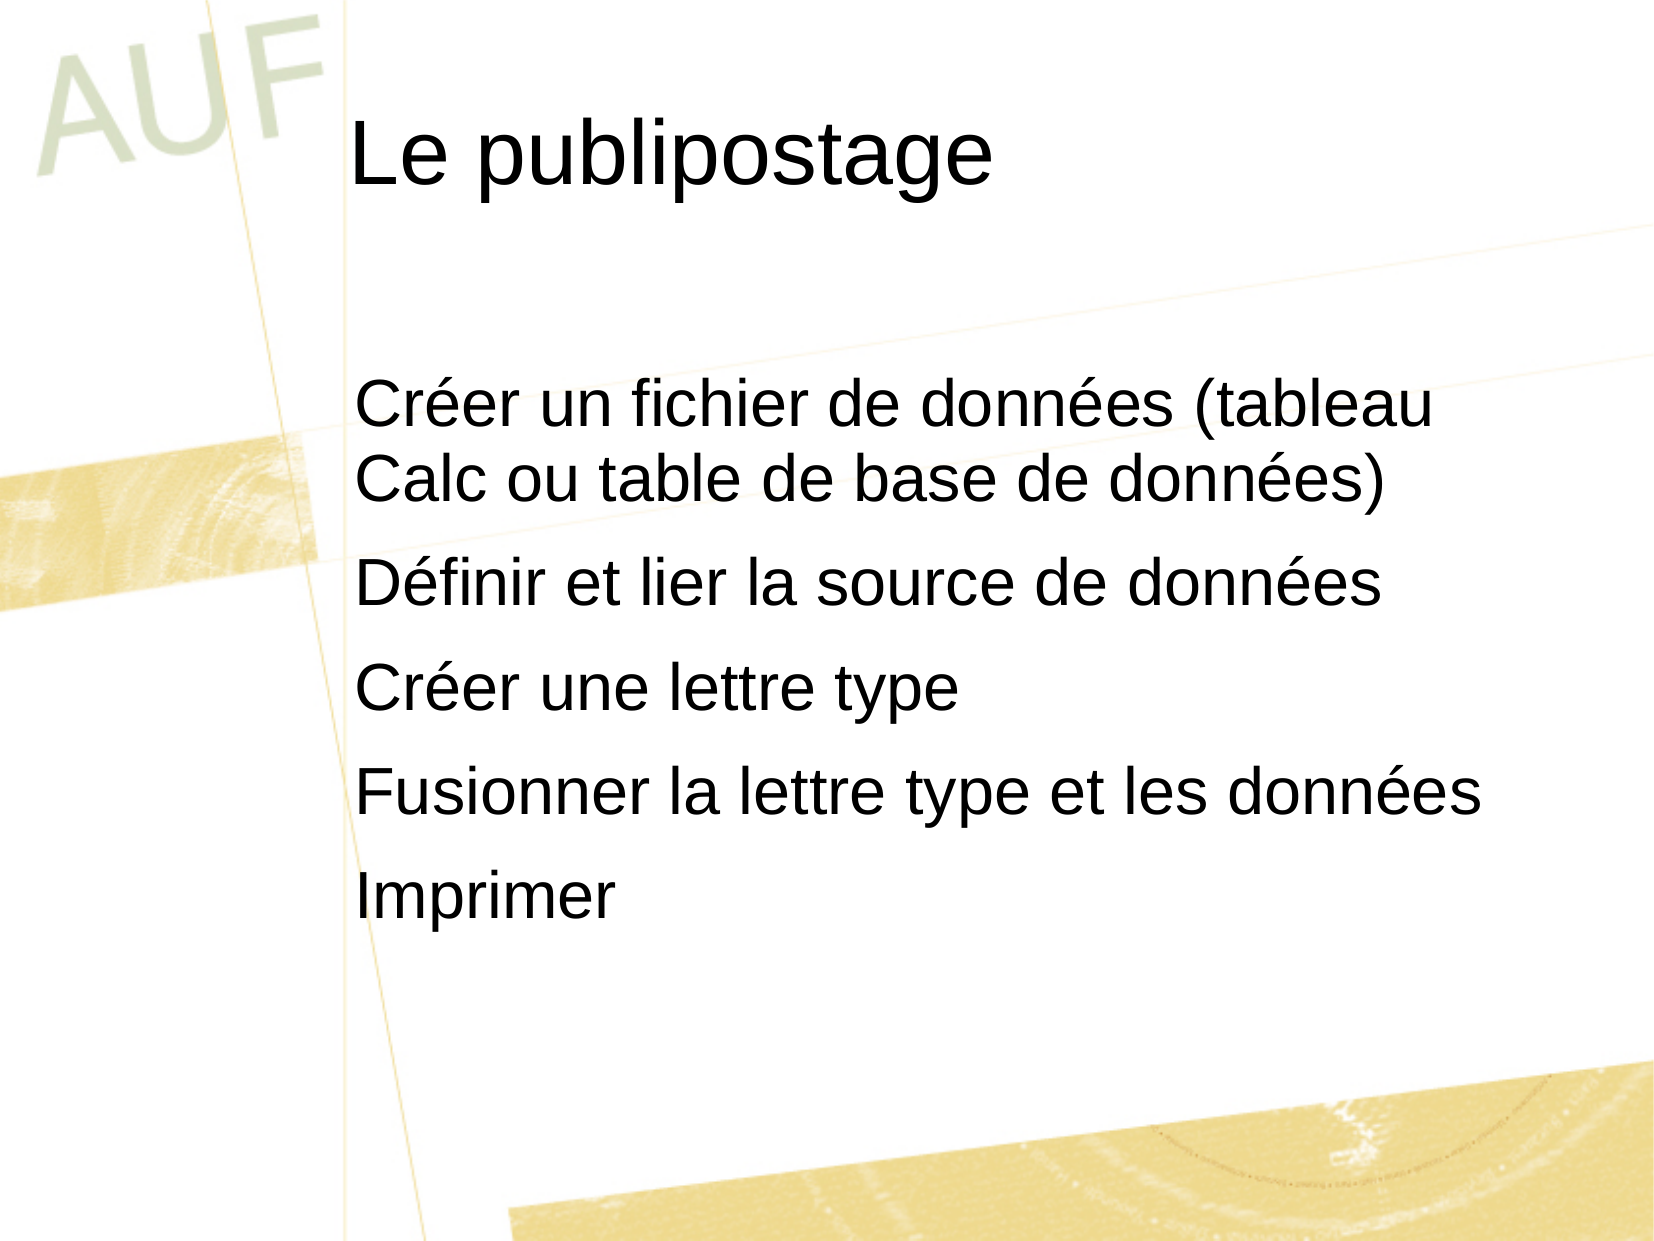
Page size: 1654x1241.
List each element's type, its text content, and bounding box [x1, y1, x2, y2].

title Le publipostage [82, 49, 1571, 257]
picture [0, 0, 1654, 1241]
subtitle Créer un fichier de données (tableau Calc ou table de base de données) Définir et lier la source de données Créer une lettre type Fusionner la lettre type et les données Imprimer [88, 236, 1571, 1063]
